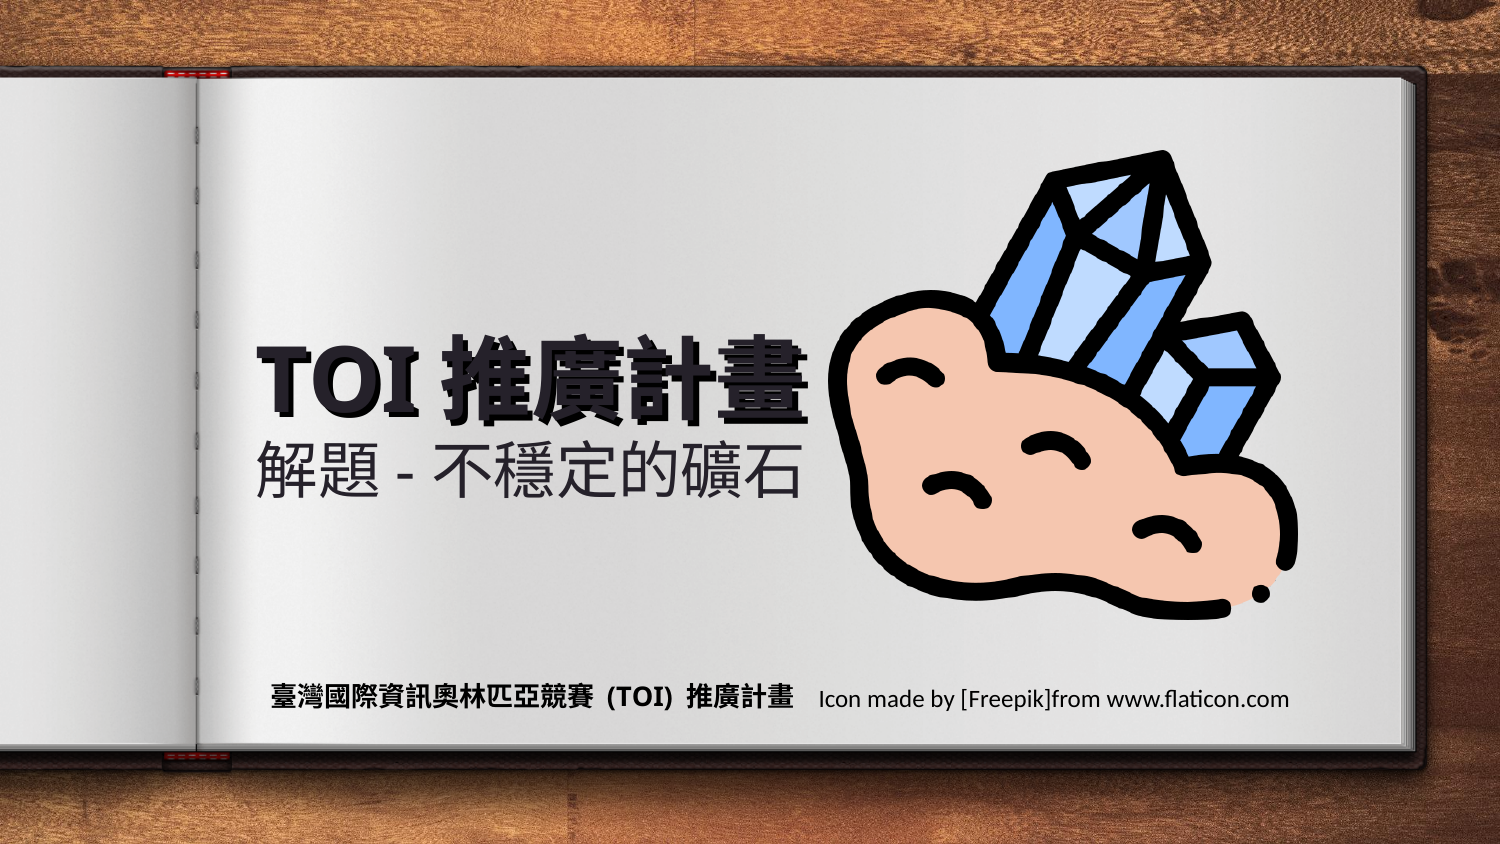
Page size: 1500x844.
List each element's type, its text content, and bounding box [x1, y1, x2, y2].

title TOI推廣計畫 解題-不穩定的礦石 [240, 262, 828, 565]
text_box Icon made by [Freepik]from www.flaticon.com [804, 675, 1385, 720]
picture [828, 150, 1298, 620]
